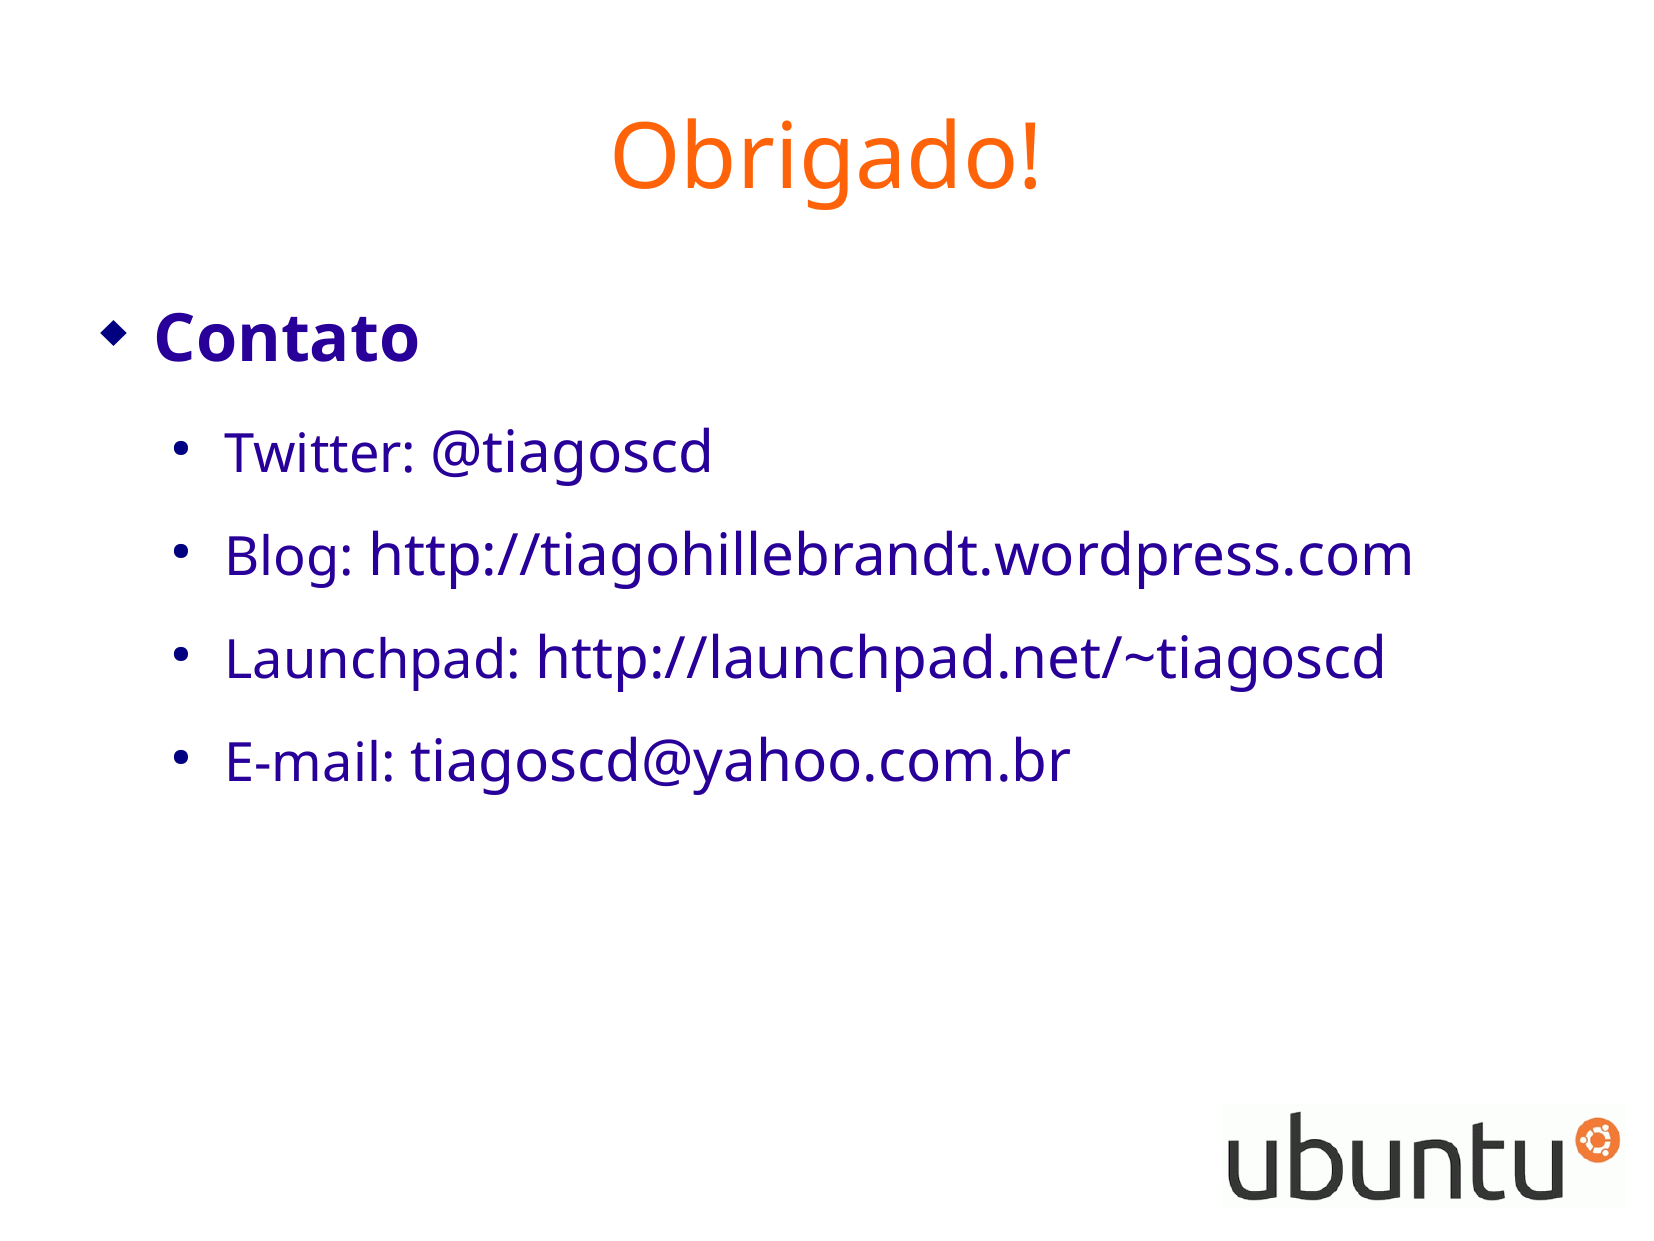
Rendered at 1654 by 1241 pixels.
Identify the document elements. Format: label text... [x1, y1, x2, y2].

list Contato Twitter: @tiagoscd Blog: http://tiagohillebrandt.wordpress.com Launchpad: http://launchpad.net/~tiagoscd E-mail: tiagoscd@yahoo.com.br [82, 290, 1571, 1109]
picture [1222, 1104, 1625, 1208]
title Obrigado! [82, 49, 1571, 257]
